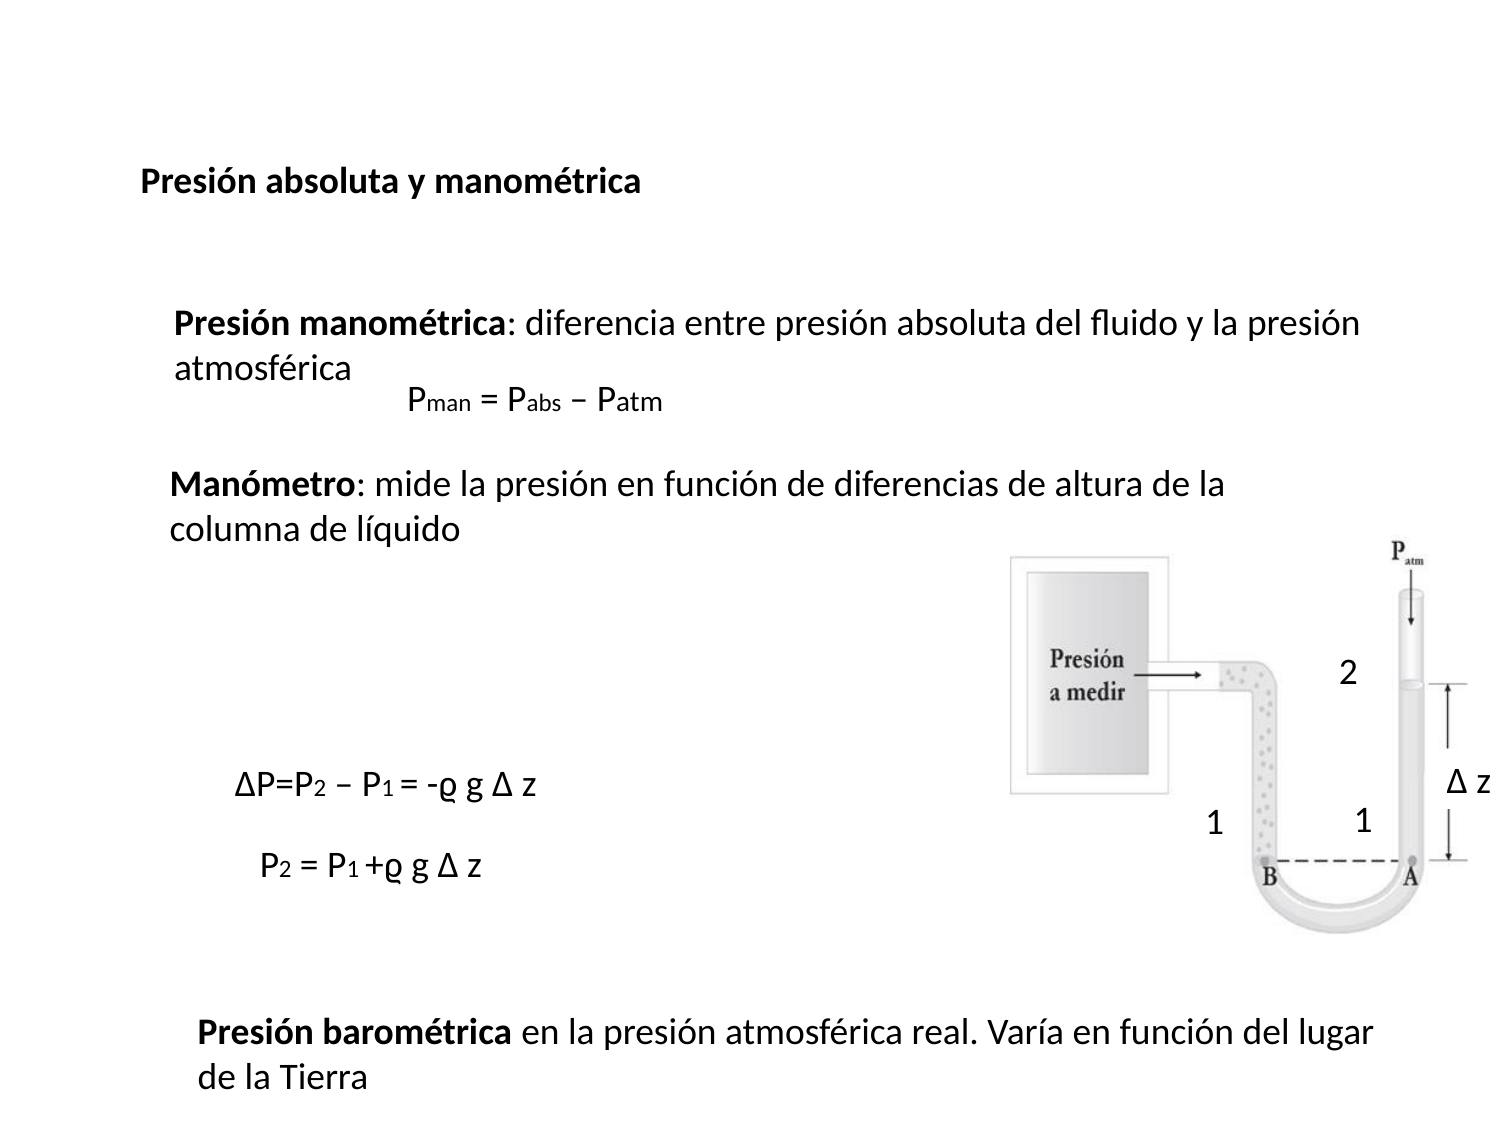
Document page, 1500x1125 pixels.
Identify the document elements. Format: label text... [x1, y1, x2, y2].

text_box 1 [1338, 787, 1388, 848]
picture [1009, 515, 1469, 935]
text_box 2 [1324, 639, 1364, 700]
text_box Manómetro: mide la presión en función de diferencias de altura de la columna de líquido [154, 451, 1325, 557]
text_box Presión absoluta y manométrica [125, 148, 658, 209]
text_box 1 [1190, 789, 1239, 850]
text_box Presión barométrica en la presión atmosférica real. Varía en función del lugar de la Tierra [182, 999, 1435, 1105]
text_box Pman = Pabs – Patm [392, 366, 678, 427]
text_box P2 = P1 +ϱ g Δ z [244, 832, 498, 893]
text_box Δ z [1431, 749, 1500, 809]
text_box ΔP=P2 – P1 = -ϱ g Δ z [220, 751, 552, 812]
text_box Presión manométrica: diferencia entre presión absoluta del fluido y la presión atmosférica [159, 290, 1388, 396]
